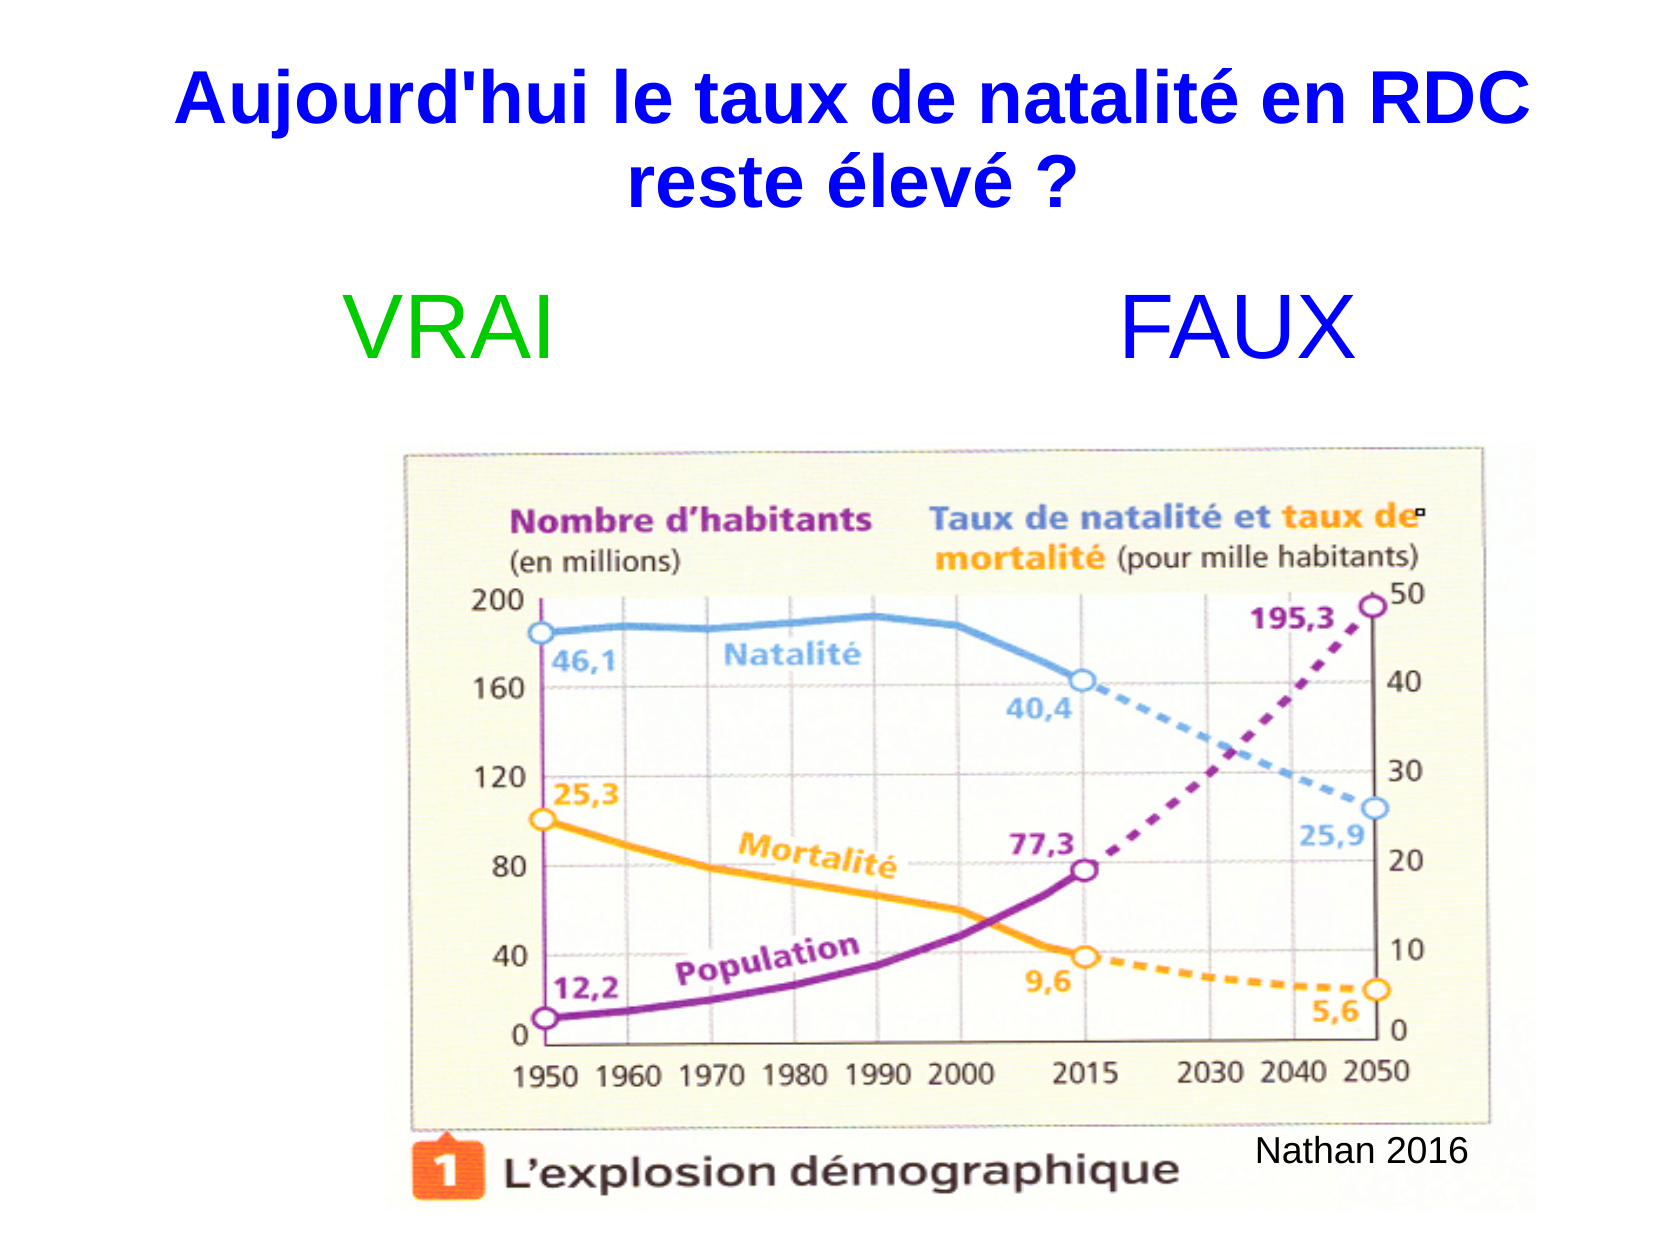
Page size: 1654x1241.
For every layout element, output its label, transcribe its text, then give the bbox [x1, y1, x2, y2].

title VRAI FAUX [106, 274, 1595, 482]
title Aujourd'hui le taux de natalité en RDC reste élevé ? [82, 29, 1625, 250]
picture [383, 442, 1536, 1211]
text_box Nathan 2016 [1240, 1122, 1565, 1179]
